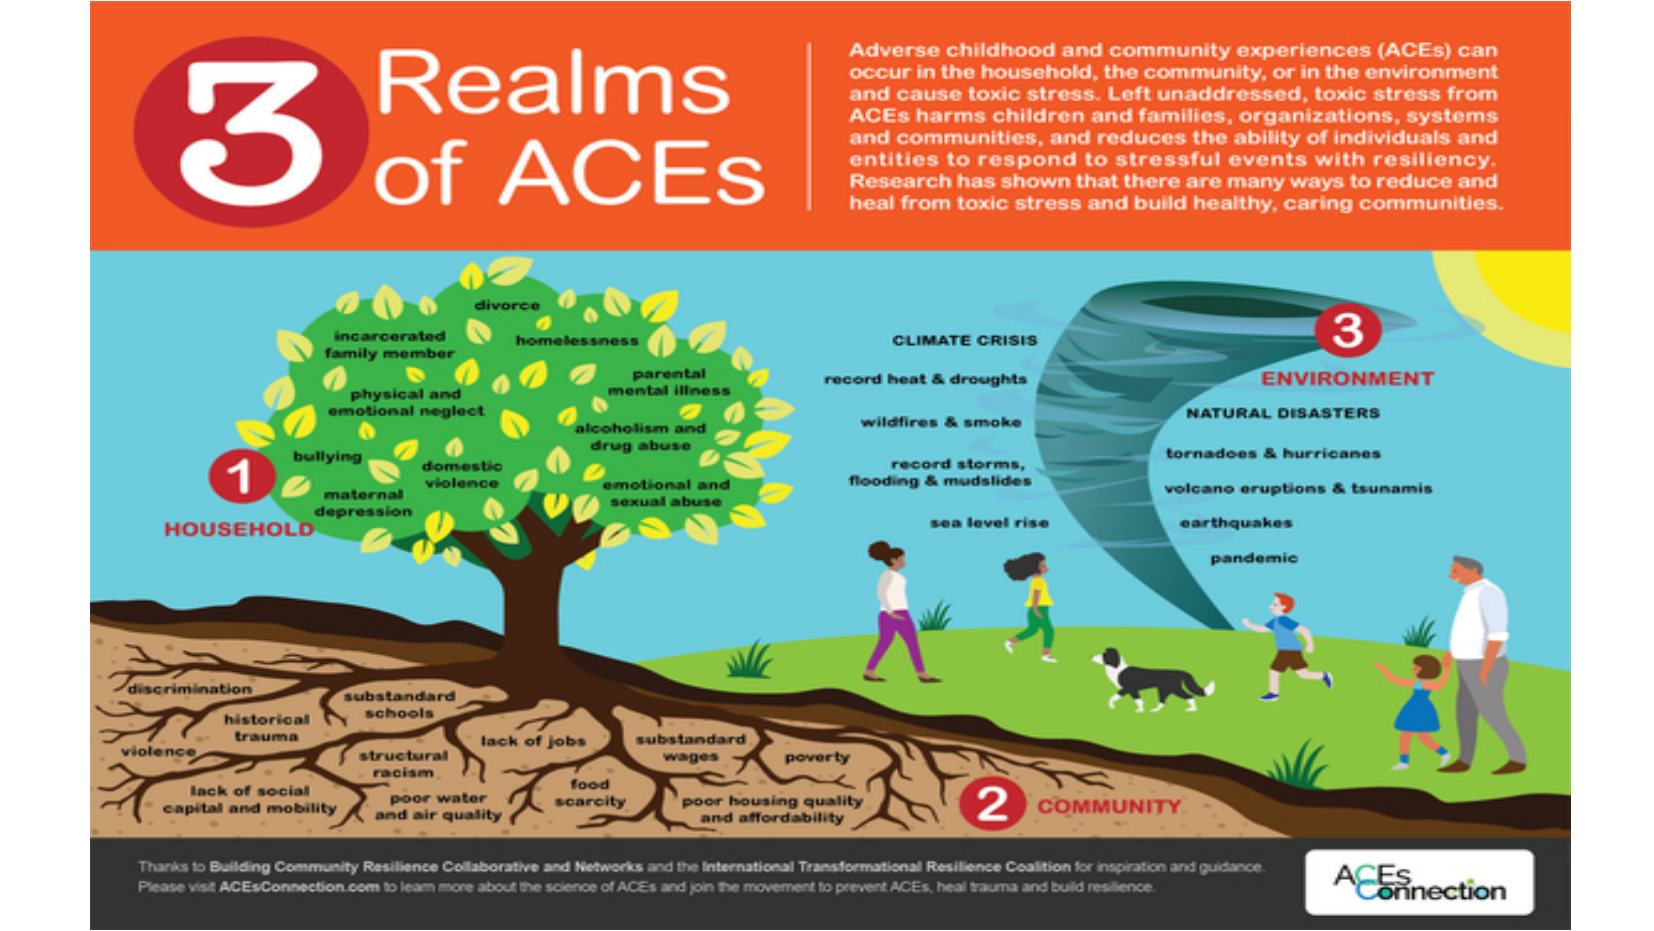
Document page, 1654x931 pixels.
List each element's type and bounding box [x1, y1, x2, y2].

picture [90, 1, 1571, 930]
